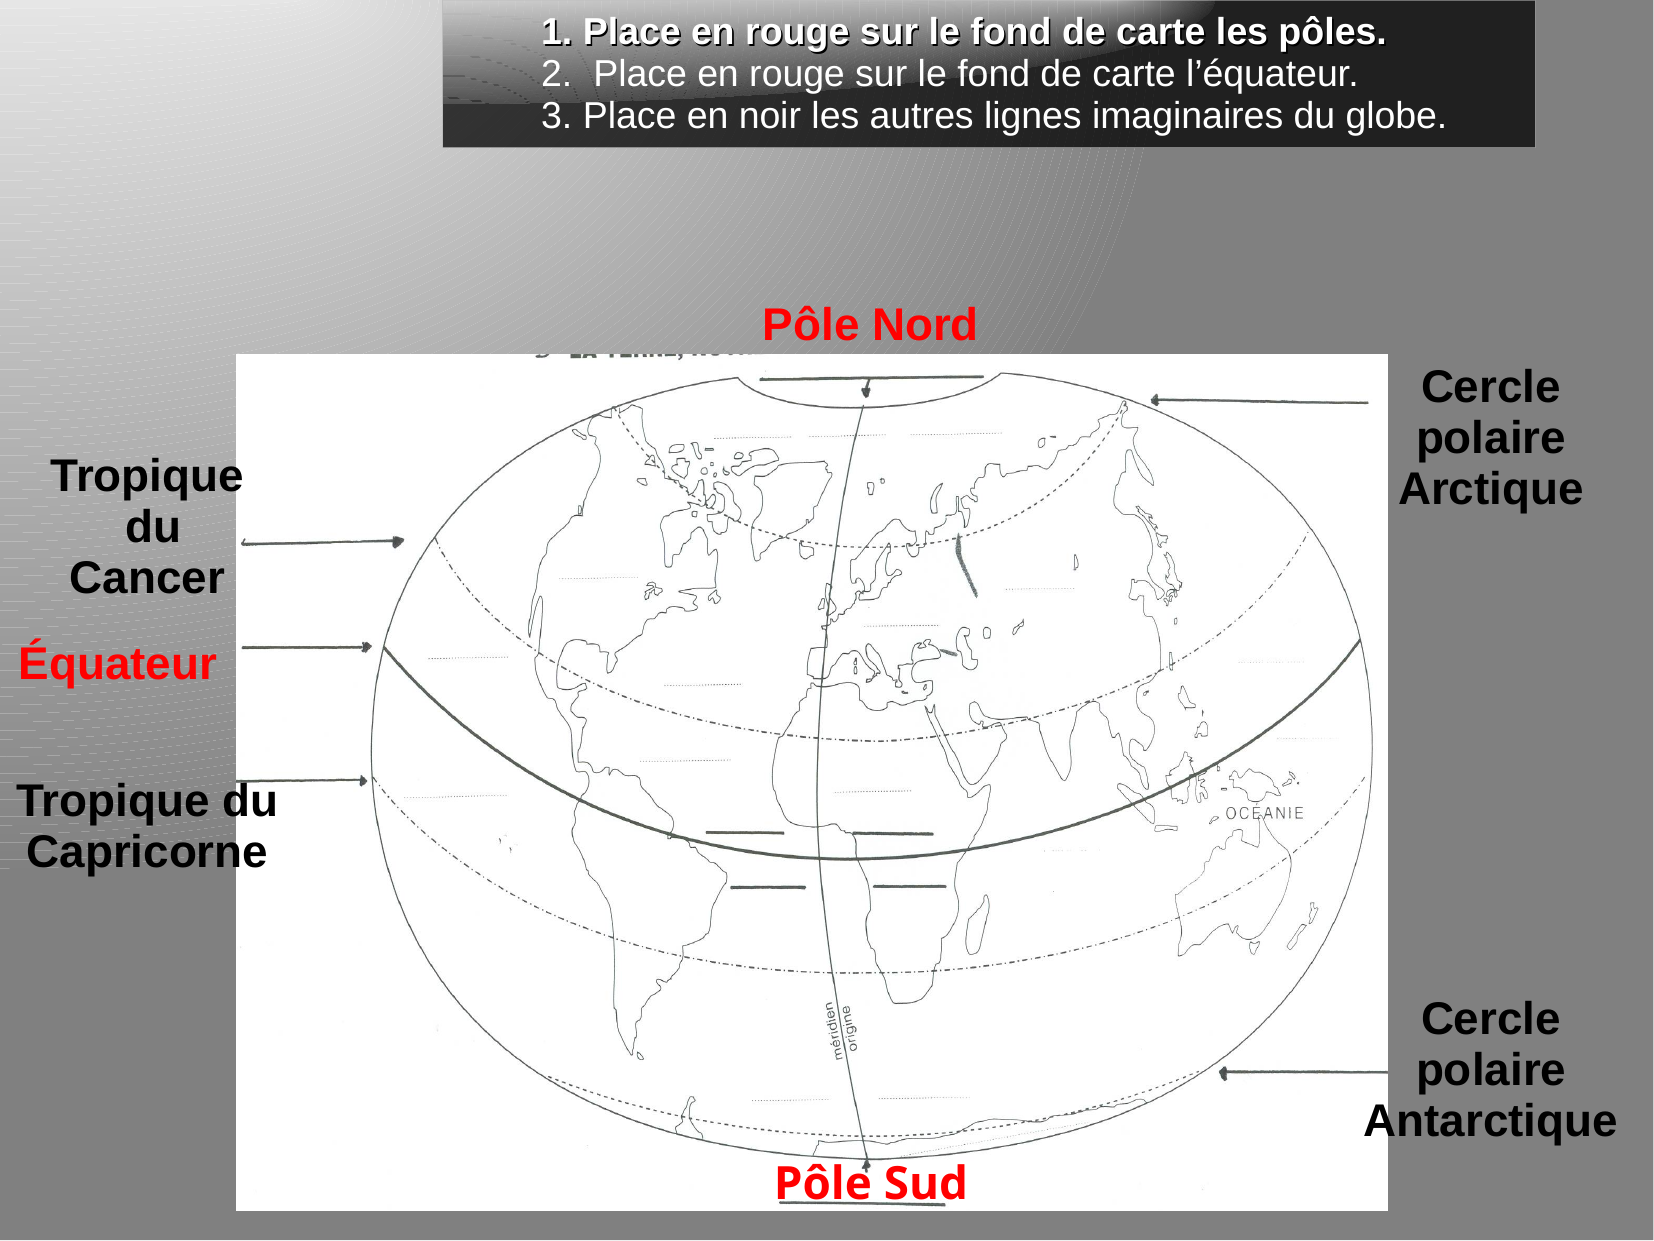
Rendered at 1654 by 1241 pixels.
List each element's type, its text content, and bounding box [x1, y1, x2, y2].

text_box Tropique du Cancer [0, 442, 296, 591]
text_box 1. Place en rouge sur le fond de carte les pôles. 2. Place en rouge sur le fond de carte l’équateur. 3. Place en noir les autres lignes imaginaires du globe. [442, 0, 1536, 148]
text_box Équateur [0, 620, 237, 709]
text_box Pôle Sud [679, 1151, 1063, 1211]
text_box Cercle polaire Arctique [1358, 354, 1625, 503]
text_box Tropique du Capricorne [0, 738, 296, 916]
picture [236, 354, 1388, 1211]
text_box Pôle Nord [679, 265, 1063, 384]
text_box Cercle polaire Antarctique [1328, 974, 1654, 1123]
